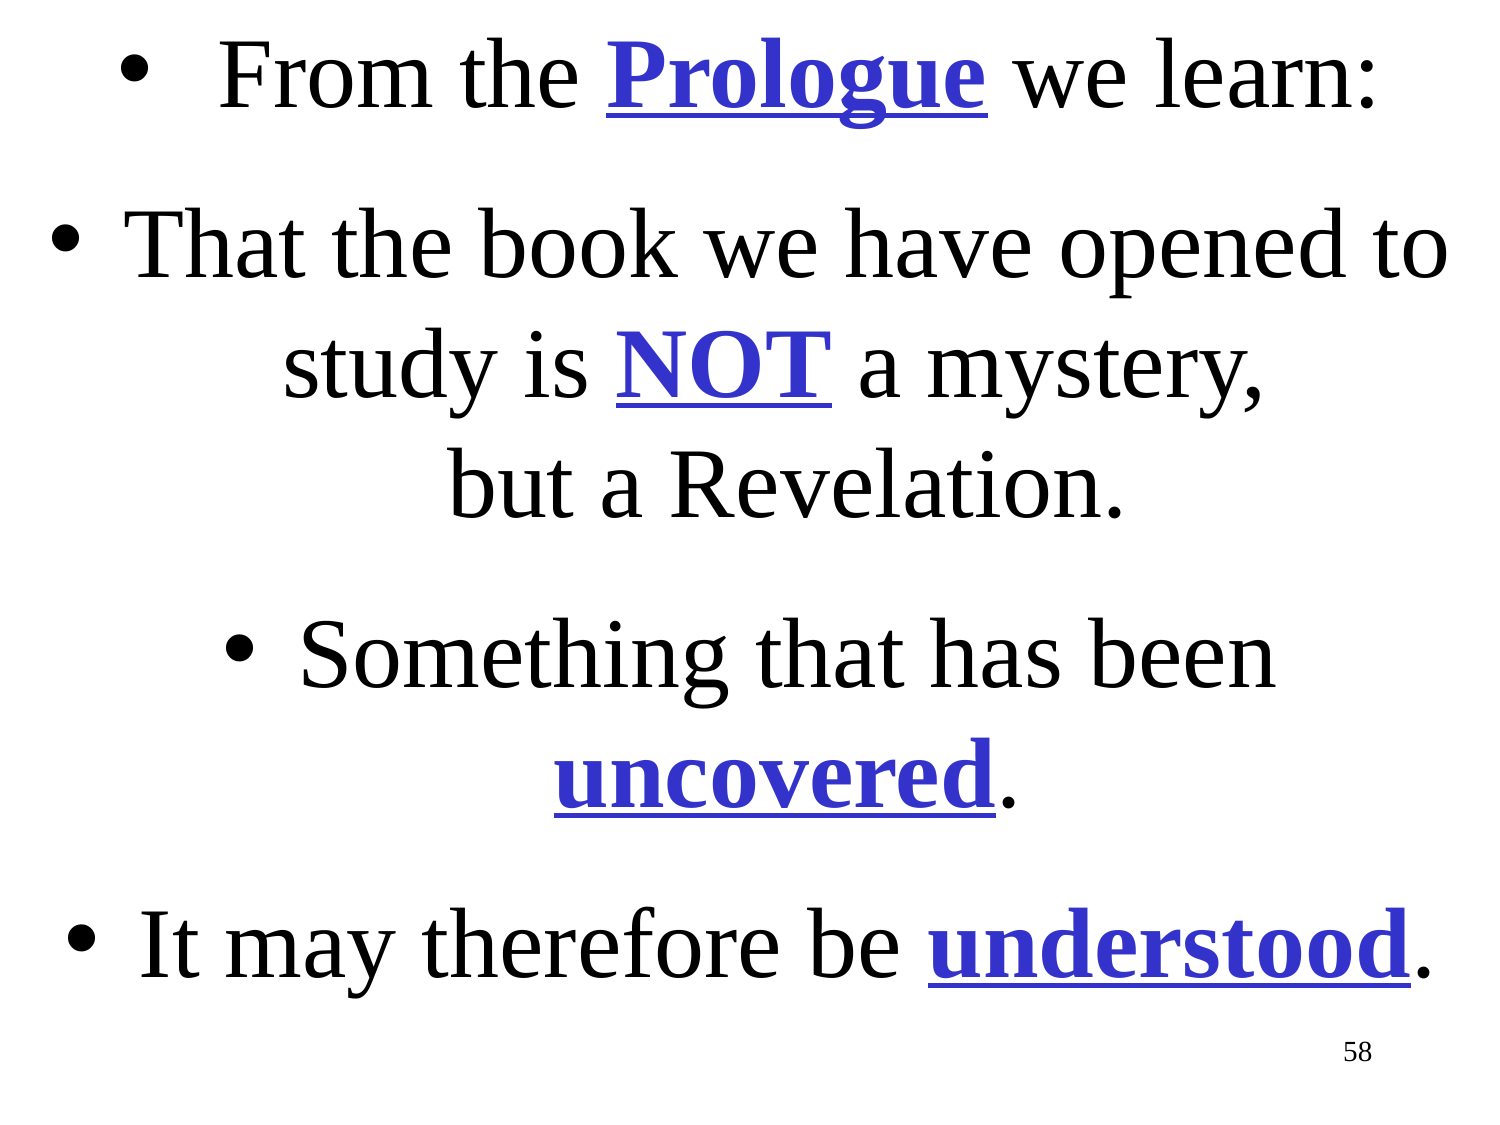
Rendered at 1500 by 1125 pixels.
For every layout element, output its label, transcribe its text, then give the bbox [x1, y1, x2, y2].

text_box <number> [1074, 1025, 1388, 1100]
text_box From the Prologue we learn: That the book we have opened to study is NOT a mystery, but a Revelation. Something that has been uncovered. It may therefore be understood. [0, 0, 1500, 1005]
